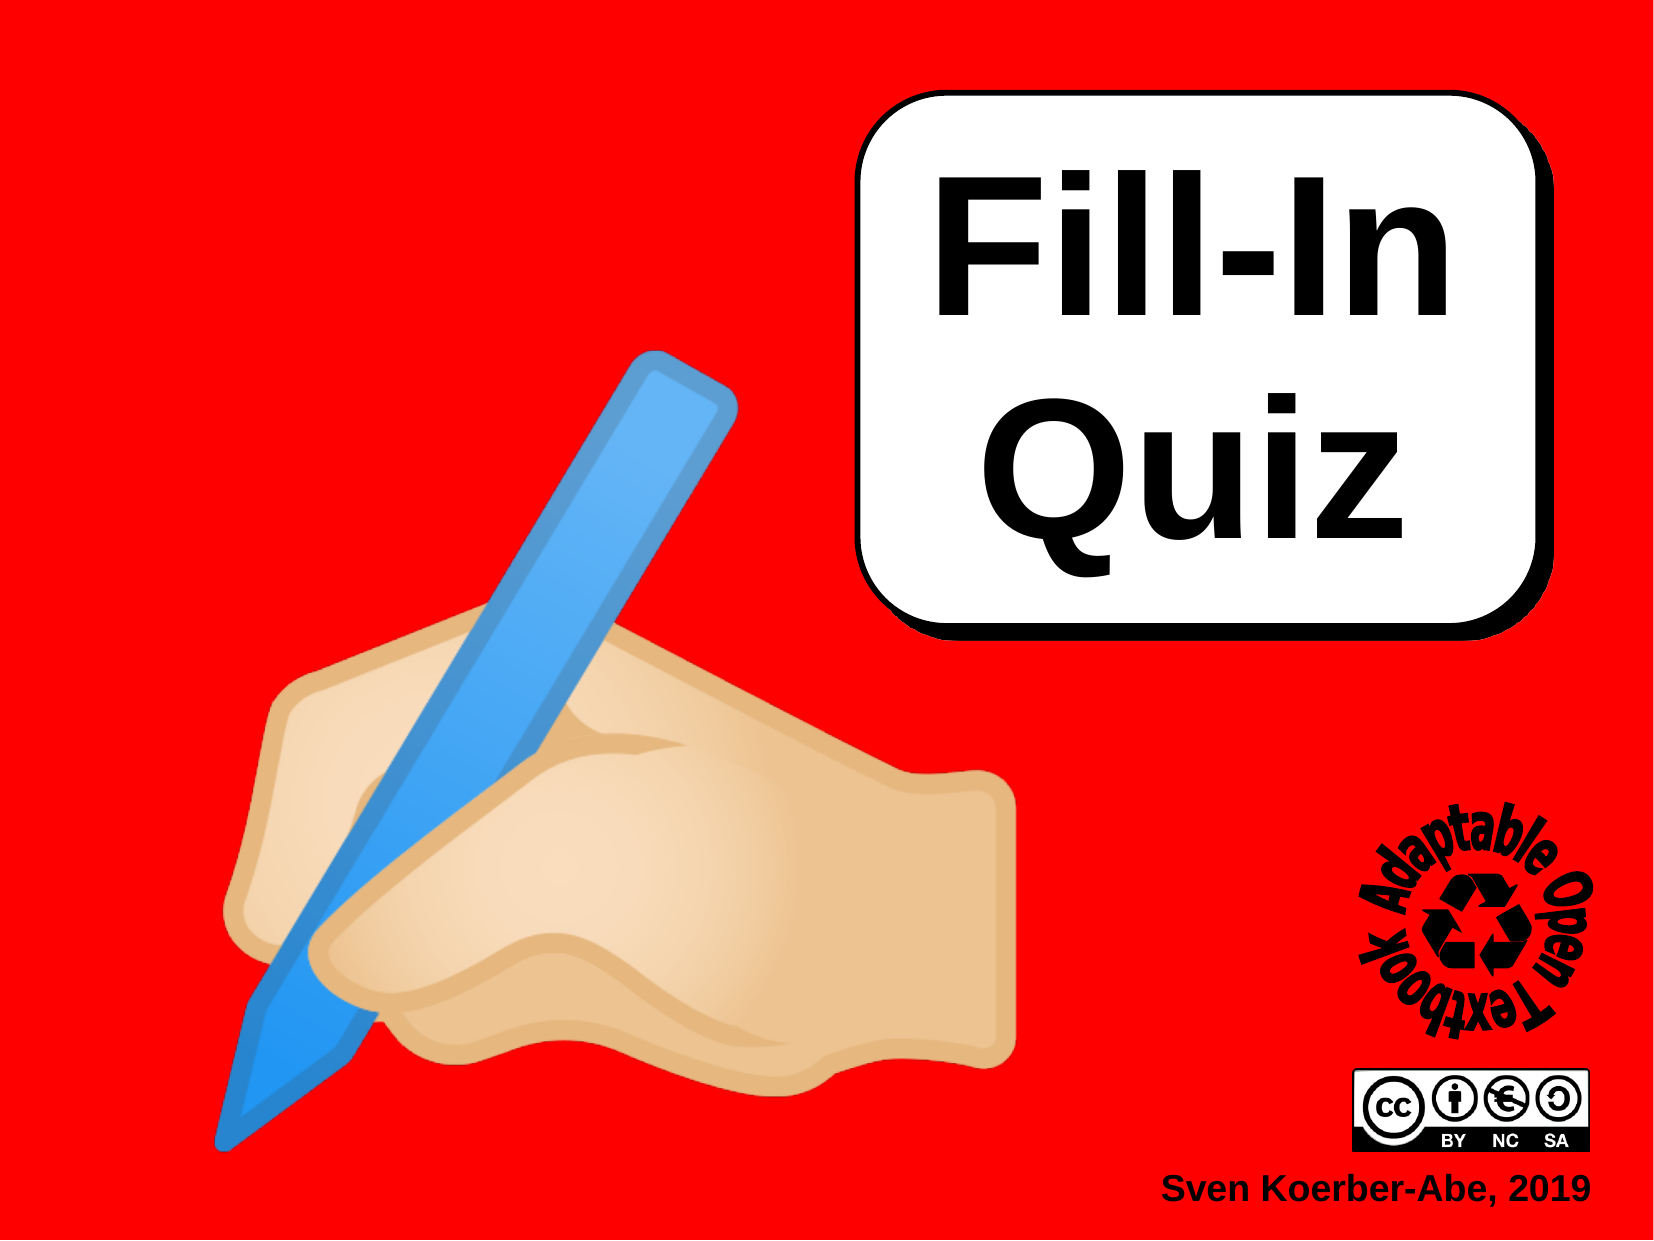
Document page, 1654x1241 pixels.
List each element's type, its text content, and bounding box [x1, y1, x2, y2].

picture [1352, 1068, 1590, 1152]
text_box [1380, 954, 1416, 983]
text_box [1440, 874, 1517, 911]
text_box [1513, 816, 1547, 862]
text_box [1545, 935, 1583, 960]
text_box [1480, 905, 1531, 976]
text_box [1525, 840, 1557, 875]
text_box [857, 92, 1539, 627]
text_box [1420, 984, 1452, 1037]
text_box [1471, 812, 1494, 851]
text_box [1376, 844, 1421, 888]
text_box [1513, 981, 1556, 1032]
text_box [1440, 942, 1474, 968]
text_box [1359, 929, 1409, 964]
text_box [1533, 953, 1575, 987]
text_box [1398, 971, 1430, 1005]
text_box [1493, 802, 1523, 856]
text_box [1535, 908, 1587, 934]
text_box [1359, 885, 1411, 915]
text_box [1398, 836, 1436, 871]
text_box Sven Koerber-Abe, 2019 [1114, 1160, 1639, 1220]
picture [188, 324, 1043, 1179]
text_box [1422, 910, 1461, 956]
text_box [1421, 820, 1453, 872]
text_box Fill-In Quiz [902, 126, 1485, 603]
text_box [1544, 872, 1593, 906]
text_box [1490, 990, 1516, 1028]
text_box [1447, 804, 1471, 851]
text_box [1443, 990, 1492, 1039]
